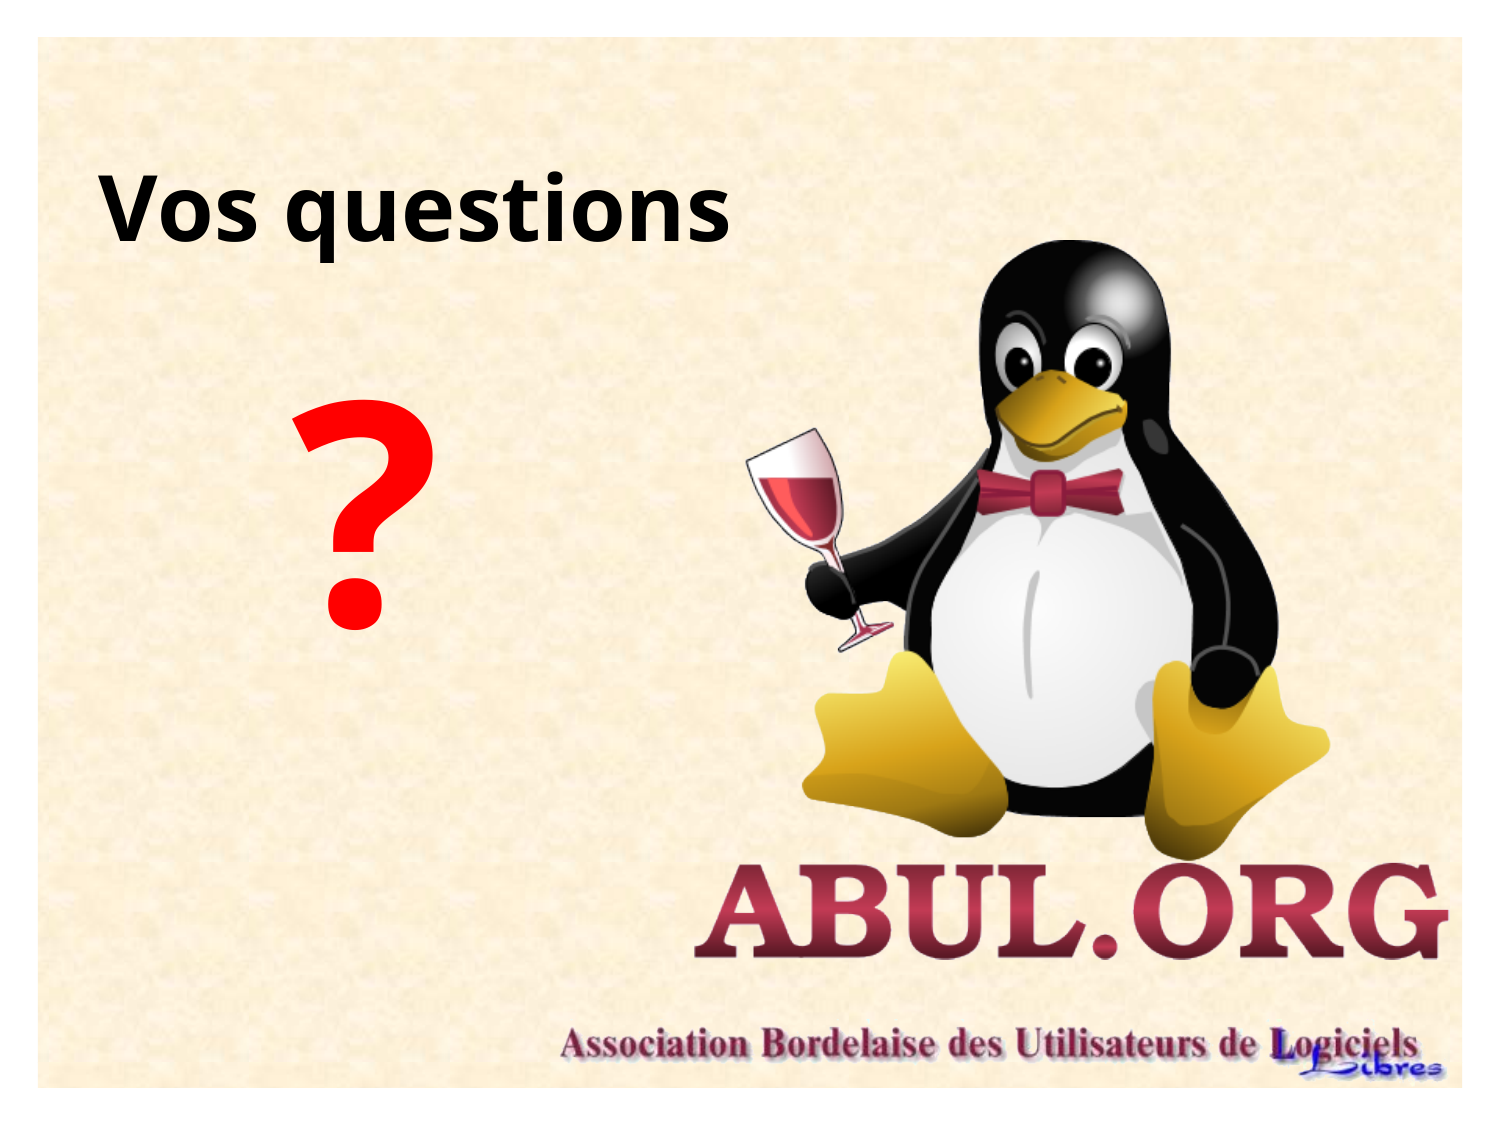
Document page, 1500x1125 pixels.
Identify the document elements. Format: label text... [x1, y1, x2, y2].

picture [37, 37, 1463, 1088]
text_box ? [291, 358, 536, 767]
text_box Vos questions [59, 143, 772, 358]
title [519, 732, 1422, 1068]
